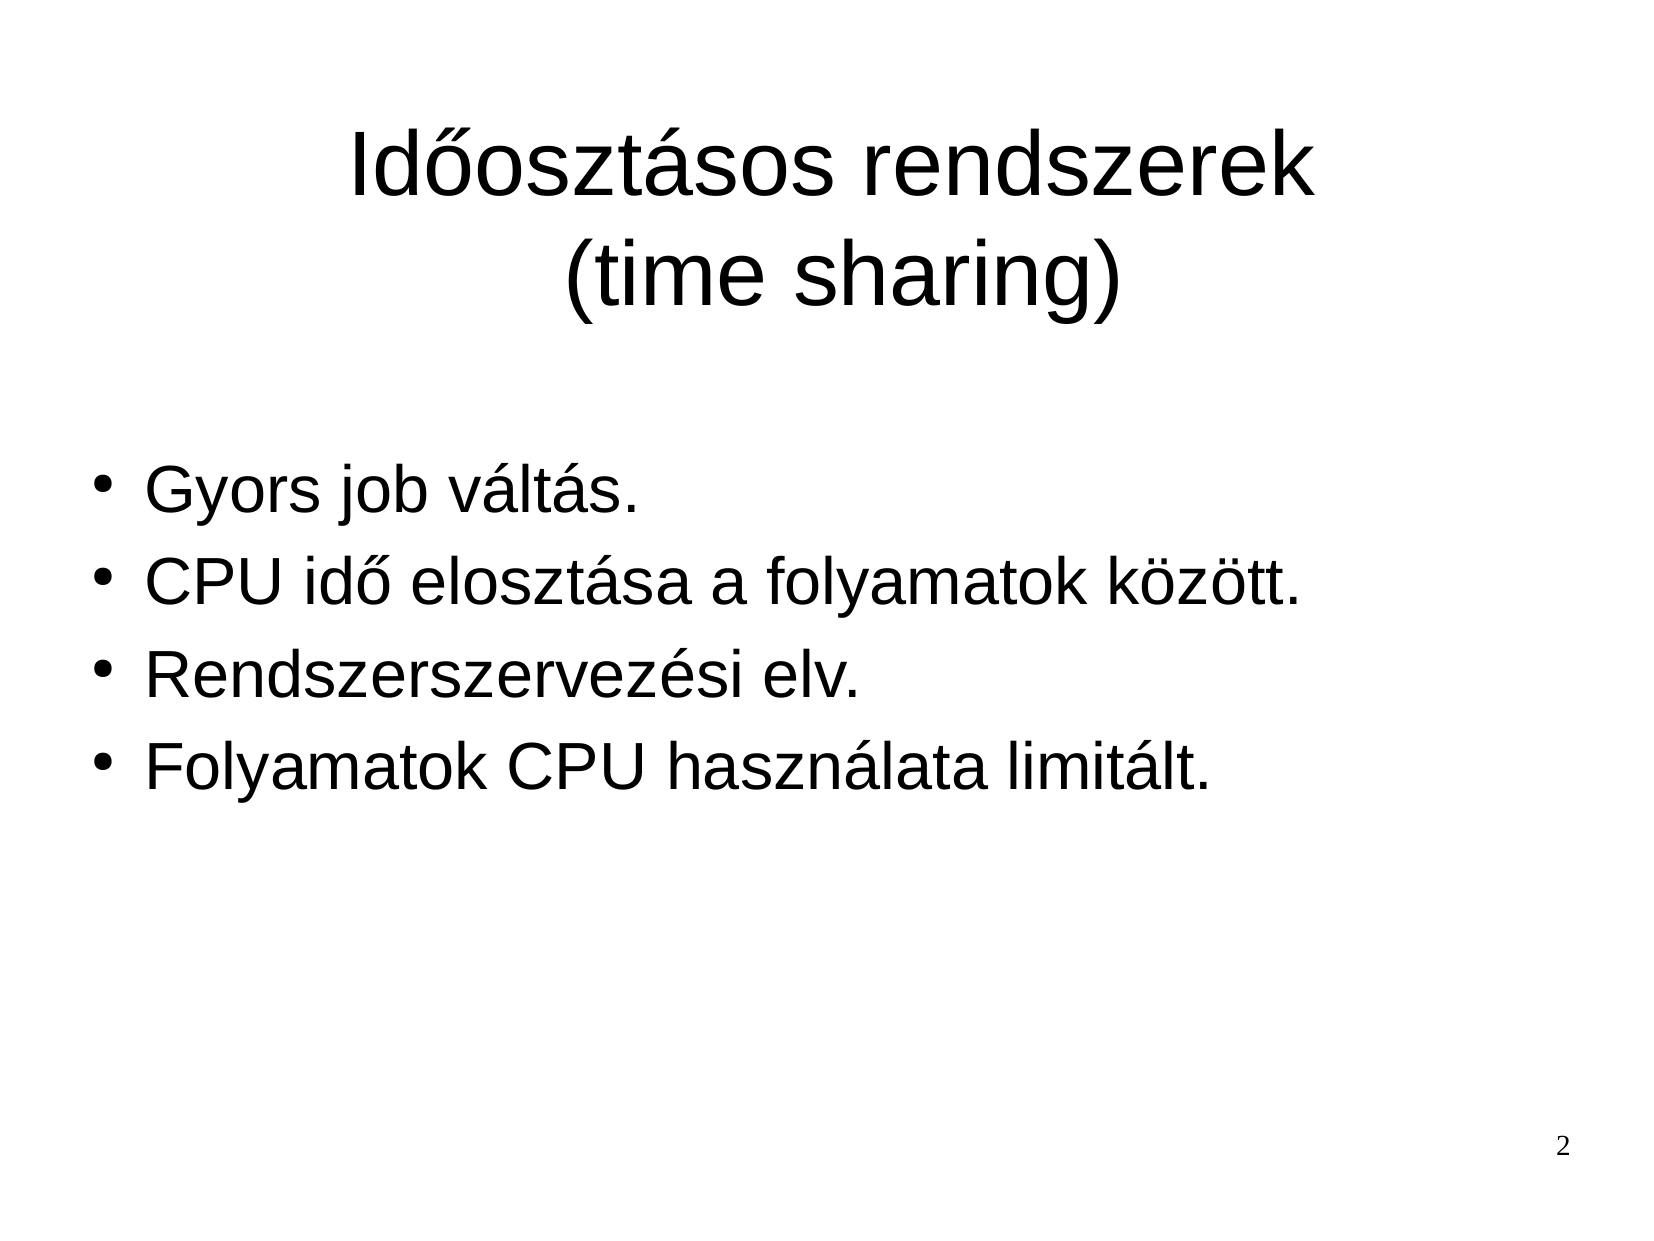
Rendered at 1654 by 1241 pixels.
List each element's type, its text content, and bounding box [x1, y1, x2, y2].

title Időosztásos rendszerek (time sharing) [124, 110, 1530, 317]
list Gyors job váltás. CPU idő elosztása a folyamatok között. Rendszerszervezési elv. Folyamatok CPU használata limitált. [58, 437, 1530, 1026]
